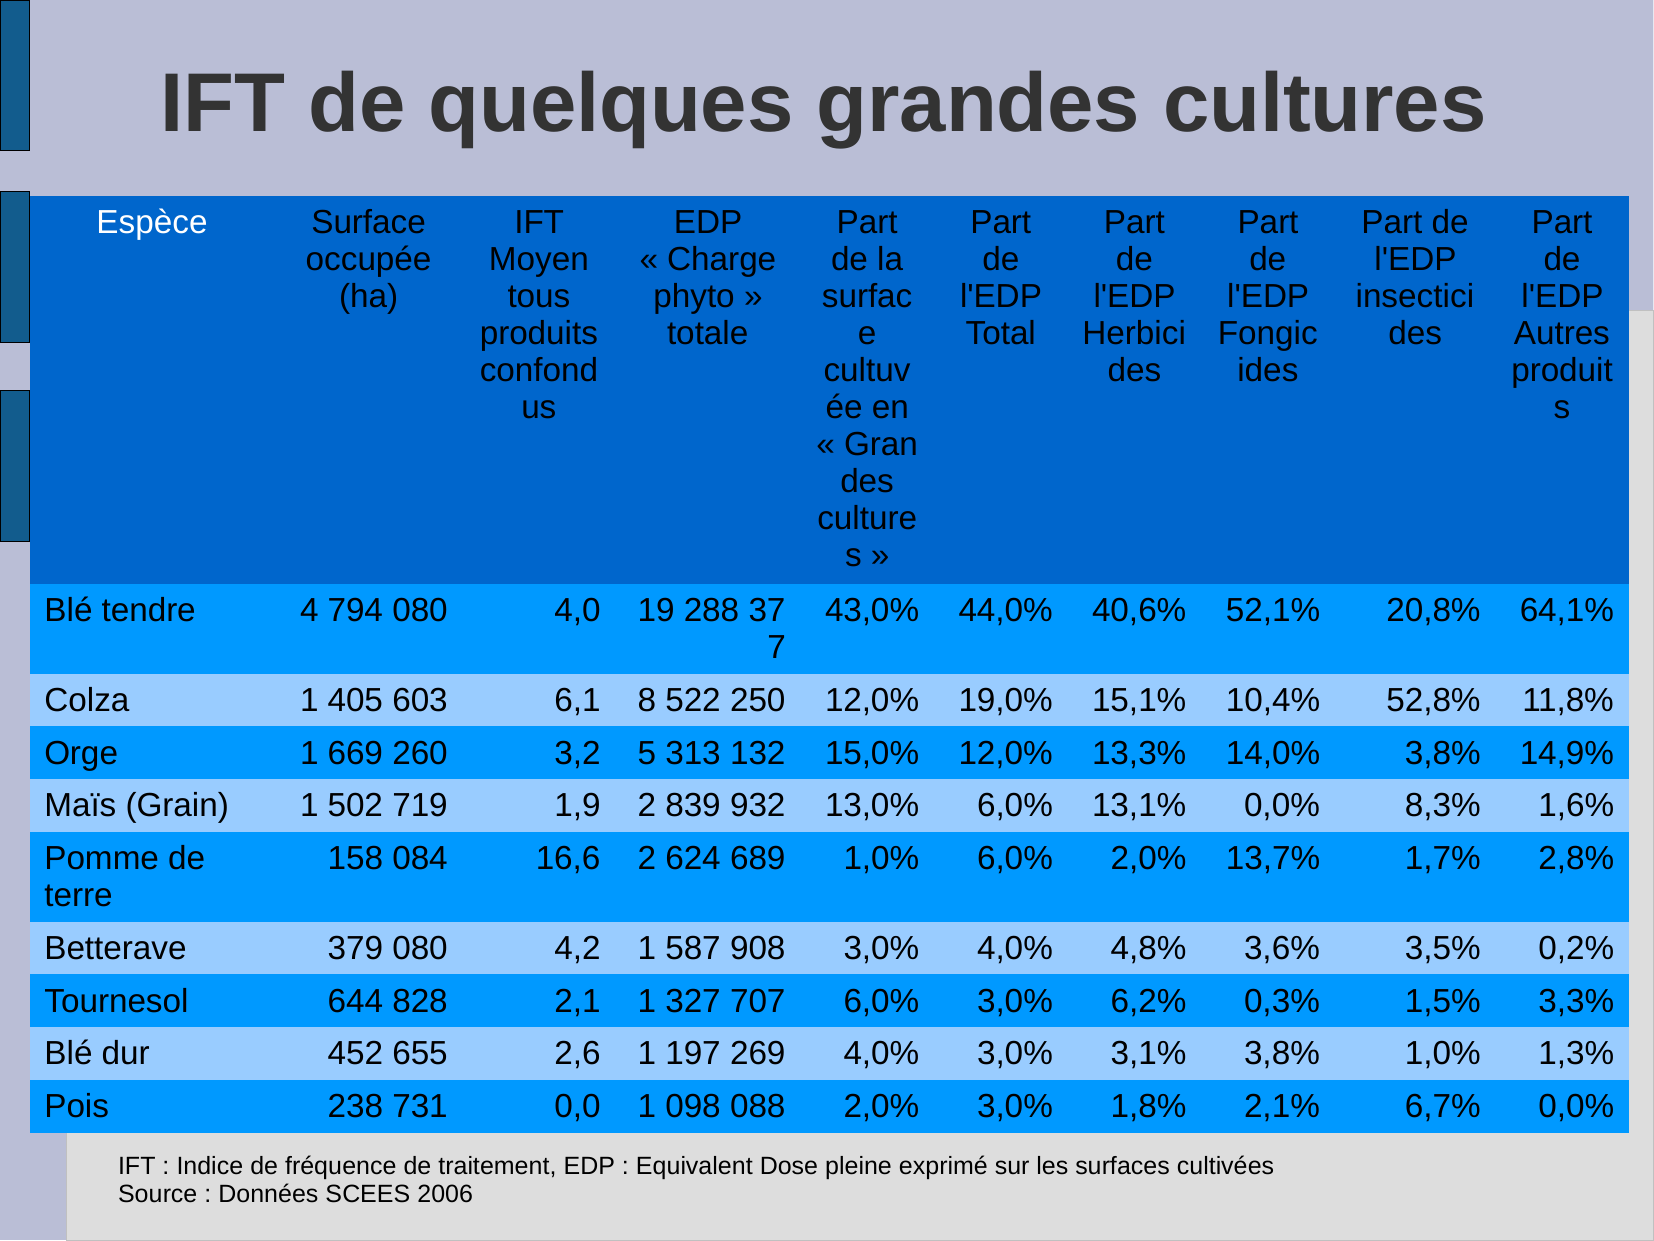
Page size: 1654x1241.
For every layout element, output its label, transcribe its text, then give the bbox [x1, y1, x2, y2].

table_cell 6,0% [934, 779, 1068, 832]
table_cell 379 080 [275, 922, 463, 974]
table_cell 1 197 269 [615, 1027, 800, 1080]
table_header Part de l'EDP Fongicides [1201, 196, 1335, 584]
table_cell 3,0% [934, 974, 1068, 1027]
table_cell Tournesol [30, 974, 275, 1027]
table_cell 1,5% [1335, 974, 1496, 1027]
table_header Surface occupée (ha) [275, 196, 463, 584]
table_cell 4,0% [800, 1027, 934, 1080]
table_cell 15,1% [1068, 674, 1201, 726]
table_cell 44,0% [934, 584, 1068, 674]
table_cell 3,8% [1335, 726, 1496, 779]
table_cell 2,1 [463, 974, 615, 1027]
table_cell 3,0% [934, 1080, 1068, 1133]
table_cell 1 587 908 [615, 922, 800, 974]
table_cell 12,0% [800, 674, 934, 726]
table_cell Pois [30, 1080, 275, 1133]
table_cell 12,0% [934, 726, 1068, 779]
table_cell 644 828 [275, 974, 463, 1027]
table_cell 40,6% [1068, 584, 1201, 674]
table_cell 1 669 260 [275, 726, 463, 779]
table_cell 6,1 [463, 674, 615, 726]
table_cell 19 288 377 [615, 584, 800, 674]
table_cell 1,0% [1335, 1027, 1496, 1080]
table_cell 3,0% [800, 922, 934, 974]
table_cell 238 731 [275, 1080, 463, 1133]
table_cell 158 084 [275, 832, 463, 922]
table_header Part de l'EDP Total [934, 196, 1068, 584]
table_header IFT Moyen tous produits confondus [463, 196, 615, 584]
table_cell Betterave [30, 922, 275, 974]
table_cell Colza [30, 674, 275, 726]
table_cell 1 327 707 [615, 974, 800, 1027]
table_cell 3,8% [1201, 1027, 1335, 1080]
table_cell 8 522 250 [615, 674, 800, 726]
table_cell 2,8% [1496, 832, 1629, 922]
table_cell 3,6% [1201, 922, 1335, 974]
table_cell 13,7% [1201, 832, 1335, 922]
table_header Espèce [30, 196, 275, 584]
table_cell 2,1% [1201, 1080, 1335, 1133]
table_cell 8,3% [1335, 779, 1496, 832]
table_cell 2 624 689 [615, 832, 800, 922]
table_cell 6,2% [1068, 974, 1201, 1027]
table_cell Maïs (Grain) [30, 779, 275, 832]
table_cell 52,8% [1335, 674, 1496, 726]
table_cell 1,9 [463, 779, 615, 832]
table_cell 4,8% [1068, 922, 1201, 974]
table_cell 2,0% [800, 1080, 934, 1133]
table_cell Blé tendre [30, 584, 275, 674]
table_cell 52,1% [1201, 584, 1335, 674]
table_cell 1,6% [1496, 779, 1629, 832]
table_cell Orge [30, 726, 275, 779]
table_cell 19,0% [934, 674, 1068, 726]
table_cell 13,3% [1068, 726, 1201, 779]
table_header Part de l'EDP Autres produits [1496, 196, 1629, 584]
table_cell 4 794 080 [275, 584, 463, 674]
table_cell 6,0% [934, 832, 1068, 922]
table_header Part de l'EDP insecticides [1335, 196, 1496, 584]
table_cell 2 839 932 [615, 779, 800, 832]
table_cell 10,4% [1201, 674, 1335, 726]
table_cell 1 098 088 [615, 1080, 800, 1133]
table_cell 5 313 132 [615, 726, 800, 779]
table_cell 3,5% [1335, 922, 1496, 974]
table_cell 14,0% [1201, 726, 1335, 779]
table_cell 3,2 [463, 726, 615, 779]
table_cell 3,0% [934, 1027, 1068, 1080]
table_cell 1,8% [1068, 1080, 1201, 1133]
table_cell 20,8% [1335, 584, 1496, 674]
table_cell 1,3% [1496, 1027, 1629, 1080]
table_cell 0,0% [1201, 779, 1335, 832]
table_cell 15,0% [800, 726, 934, 779]
table_cell Pomme de terre [30, 832, 275, 922]
table_header Part de la surface cultuvée en « Grandes cultures » [800, 196, 934, 584]
table_cell 1,0% [800, 832, 934, 922]
table_header EDP « Charge phyto » totale [615, 196, 800, 584]
table_cell 64,1% [1496, 584, 1629, 674]
table_cell 16,6 [463, 832, 615, 922]
table_cell 6,0% [800, 974, 934, 1027]
table_cell 0,3% [1201, 974, 1335, 1027]
table_cell 0,0 [463, 1080, 615, 1133]
table_cell 1 502 719 [275, 779, 463, 832]
table_cell 0,2% [1496, 922, 1629, 974]
table_cell 4,2 [463, 922, 615, 974]
table_cell 4,0 [463, 584, 615, 674]
table_cell 13,0% [800, 779, 934, 832]
table_cell 452 655 [275, 1027, 463, 1080]
table_cell 13,1% [1068, 779, 1201, 832]
table_cell 43,0% [800, 584, 934, 674]
table_cell 6,7% [1335, 1080, 1496, 1133]
table_cell Blé dur [30, 1027, 275, 1080]
table_cell 1,7% [1335, 832, 1496, 922]
title IFT de quelques grandes cultures [118, 0, 1531, 196]
table_header Part de l'EDP Herbicides [1068, 196, 1201, 584]
table_cell 0,0% [1496, 1080, 1629, 1133]
table_cell 2,0% [1068, 832, 1201, 922]
table_cell 11,8% [1496, 674, 1629, 726]
text_box IFT : Indice de fréquence de traitement, EDP : Equivalent Dose pleine exprimé sur les surfaces cultivées Source : Données SCEES 2006 [118, 1151, 1654, 1241]
table_cell 14,9% [1496, 726, 1629, 779]
table_cell 3,1% [1068, 1027, 1201, 1080]
table_cell 2,6 [463, 1027, 615, 1080]
table_cell 1 405 603 [275, 674, 463, 726]
table_cell 3,3% [1496, 974, 1629, 1027]
table_cell 4,0% [934, 922, 1068, 974]
